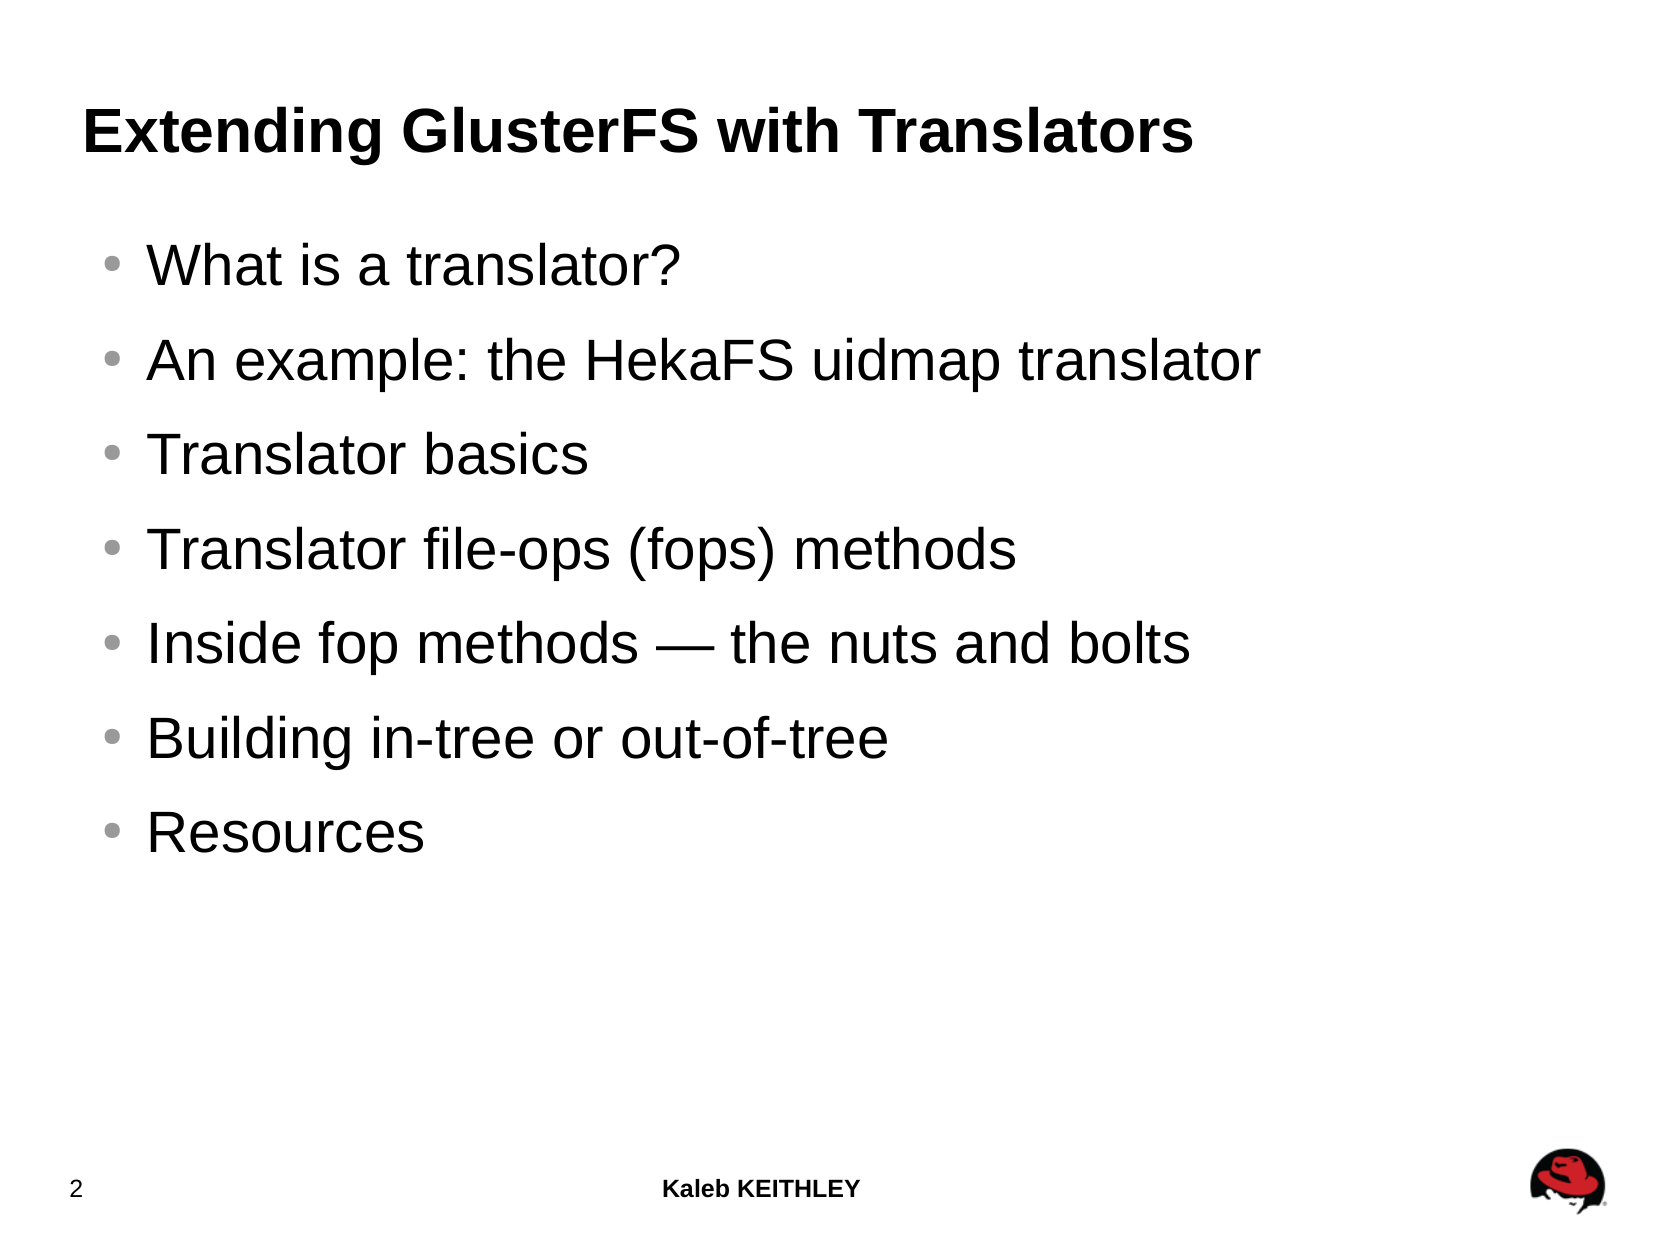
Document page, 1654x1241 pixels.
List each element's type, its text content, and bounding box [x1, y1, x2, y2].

picture [1529, 1146, 1613, 1224]
title Extending GlusterFS with Translators [82, 37, 1571, 226]
list What is a translator? An example: the HekaFS uidmap translator Translator basics Translator file-ops (fops) methods Inside fop methods — the nuts and bolts Building in-tree or out-of-tree Resources [86, 232, 1576, 1027]
